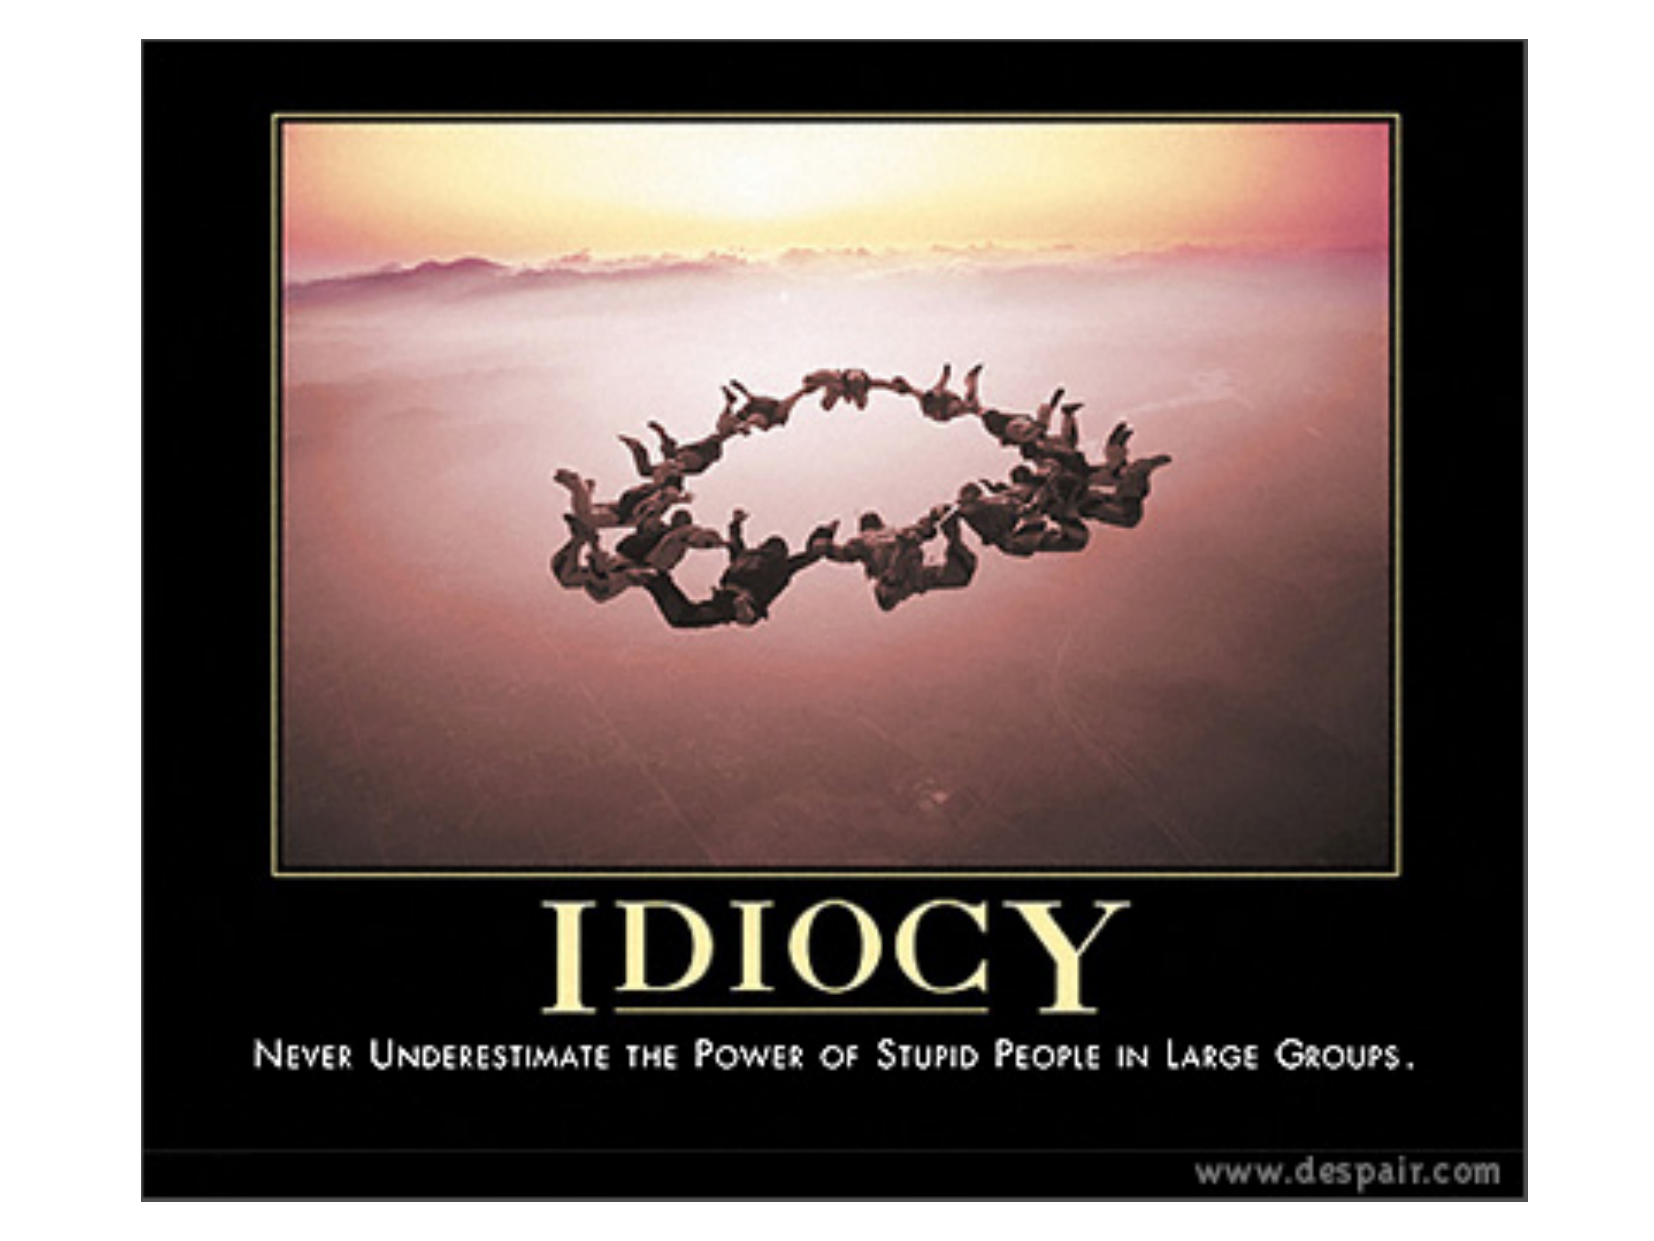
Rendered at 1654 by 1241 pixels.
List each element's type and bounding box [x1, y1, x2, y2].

picture [141, 39, 1528, 1202]
